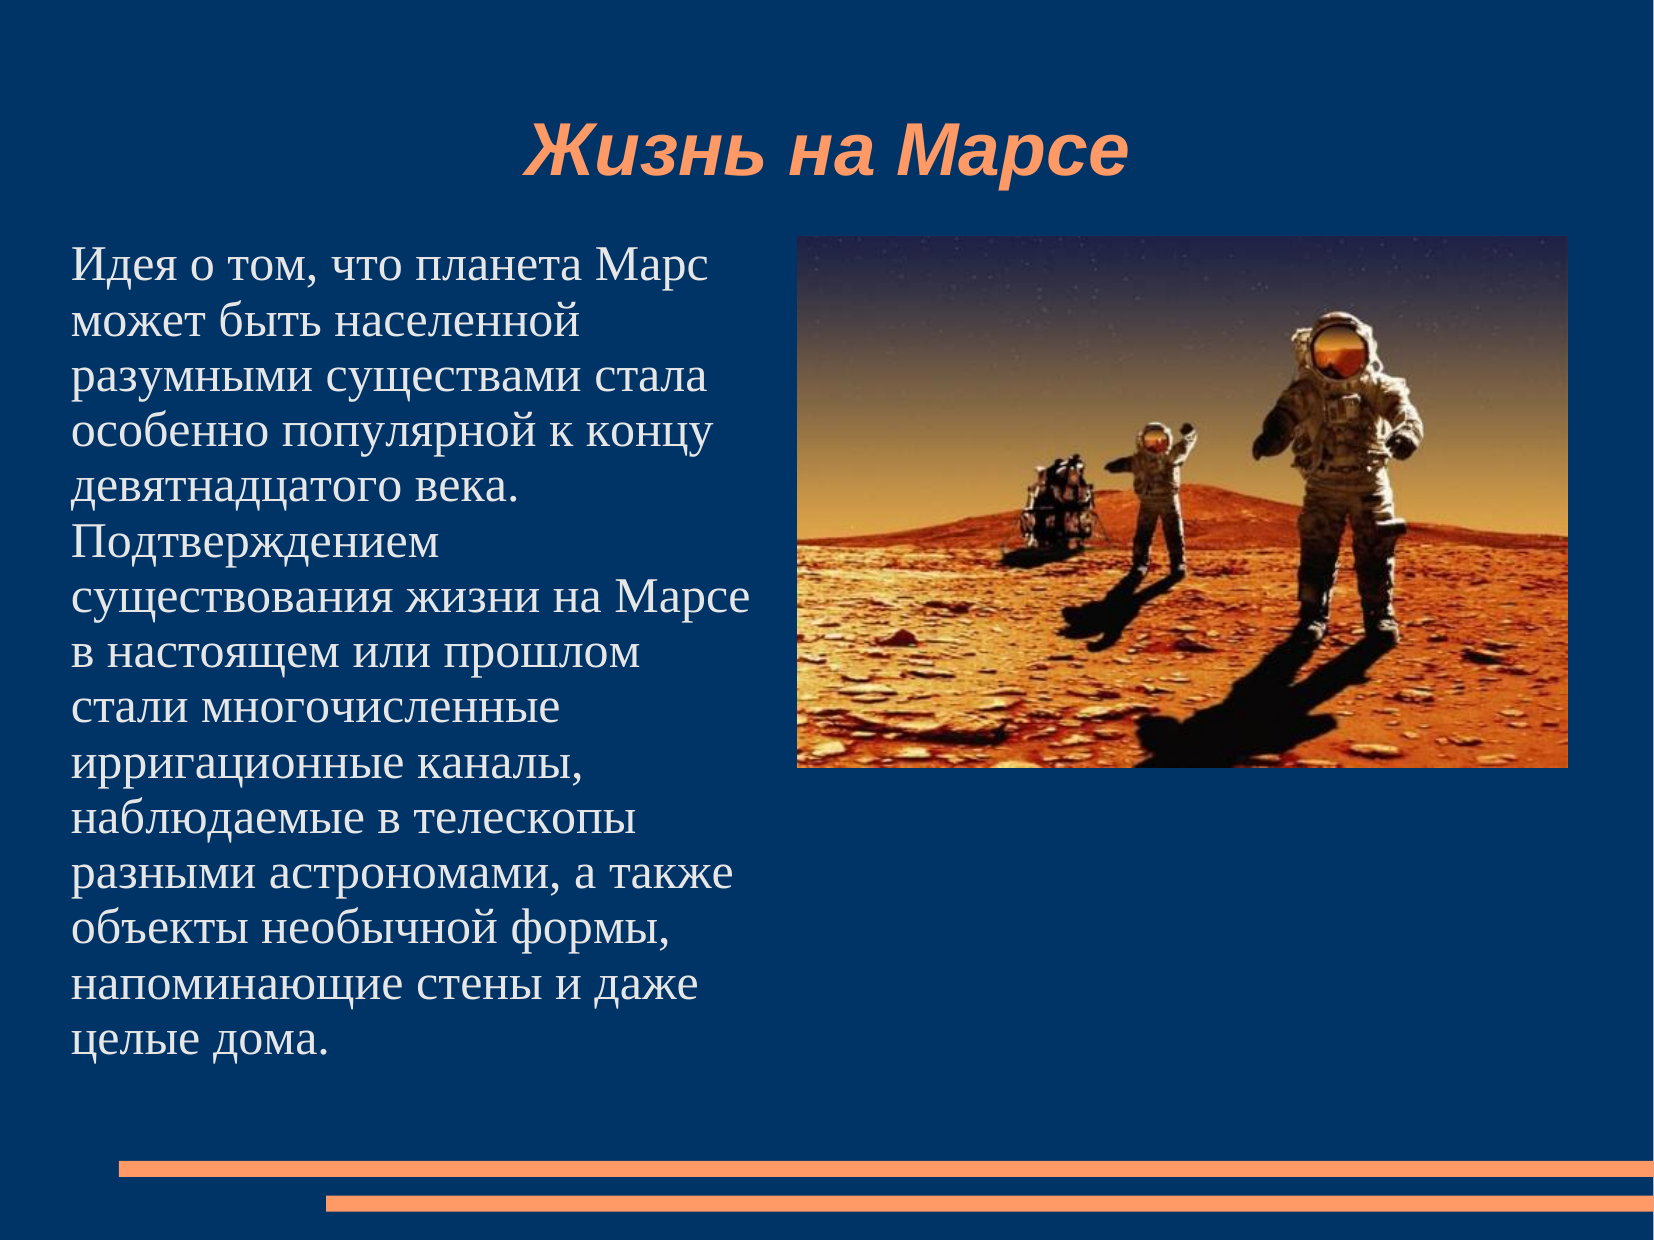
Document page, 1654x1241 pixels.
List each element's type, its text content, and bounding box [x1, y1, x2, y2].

title Жизнь на Марсе [121, 46, 1534, 254]
list Идея о том, что планета Марс может быть населенной разумными существами стала особенно популярной к концу девятнадцатого века. Подтверждением существования жизни на Марсе в настоящем или прошлом стали многочисленные ирригационные каналы, наблюдаемые в телескопы разными астрономами, а также объекты необычной формы, напоминающие стены и даже целые дома. [0, 236, 768, 1123]
picture [797, 236, 1568, 768]
